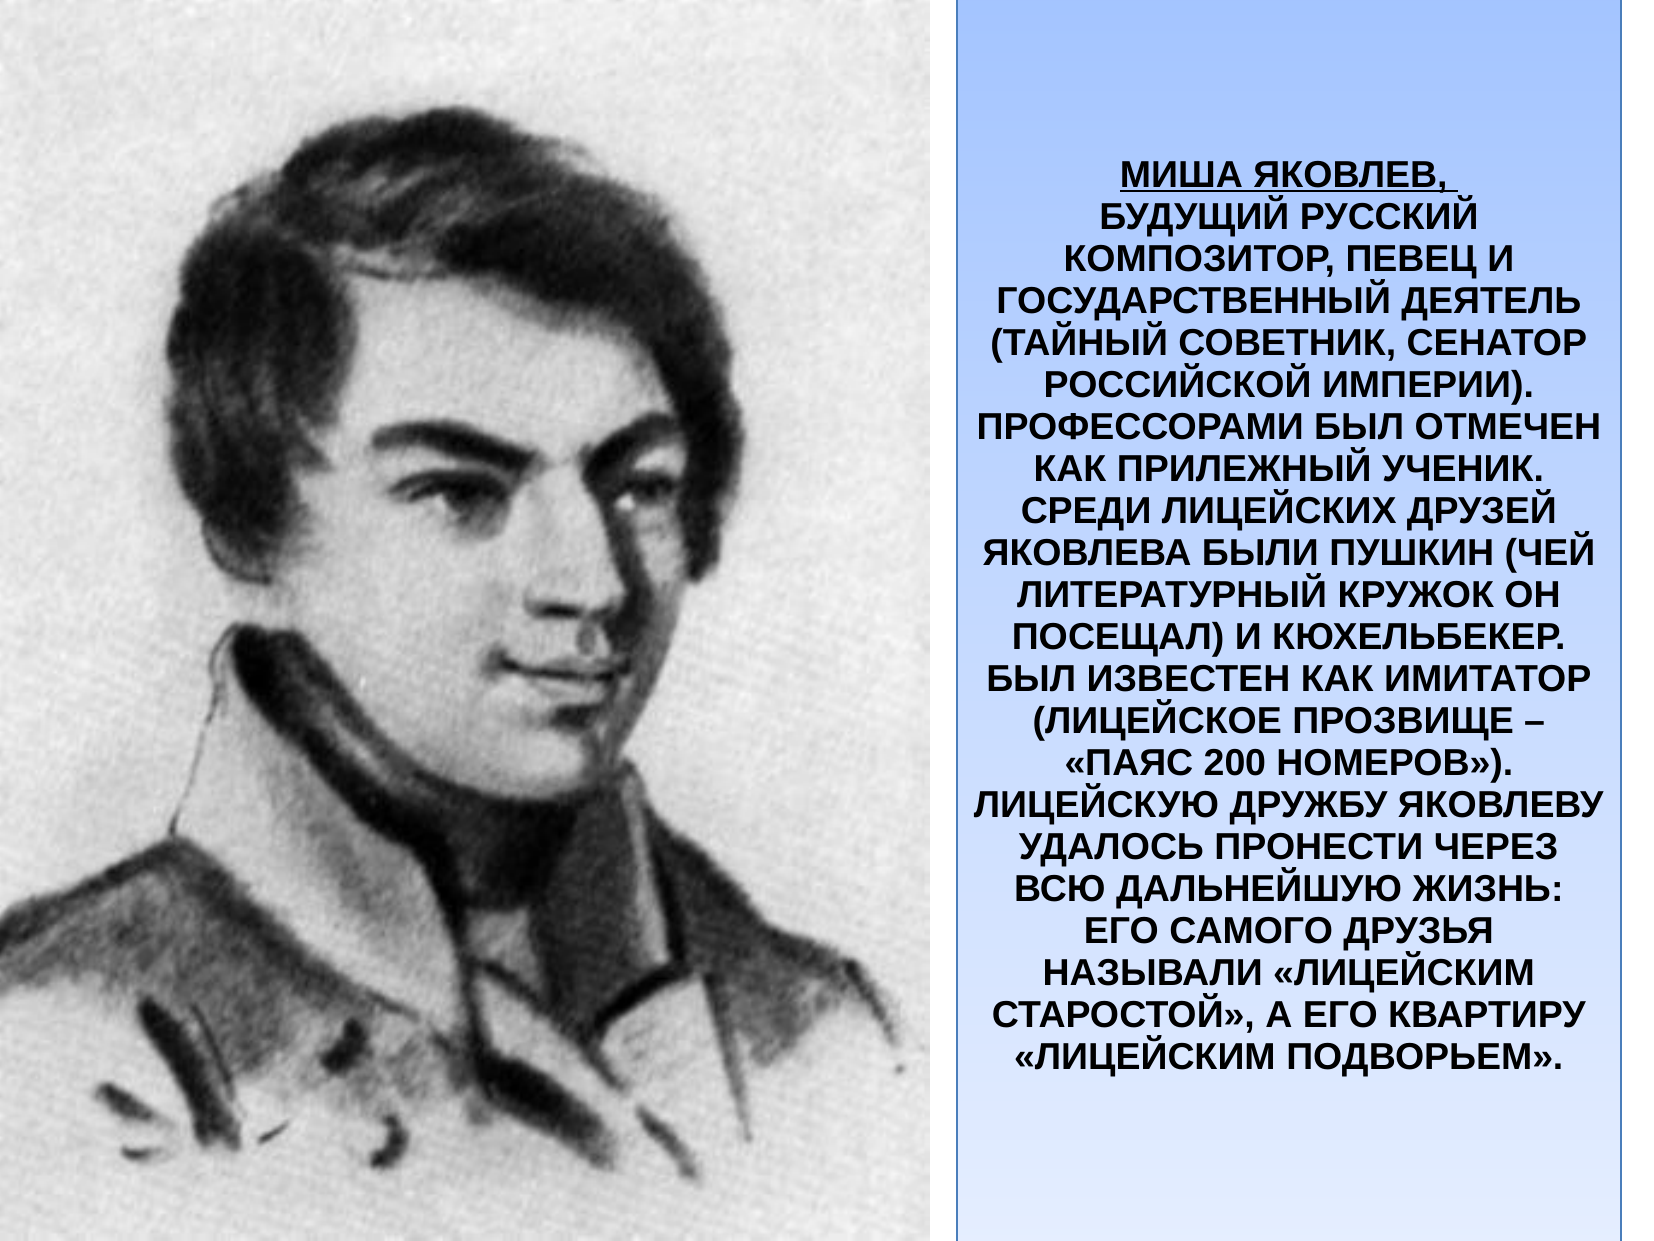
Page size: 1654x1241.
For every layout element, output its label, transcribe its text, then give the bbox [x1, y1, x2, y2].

title МИША ЯКОВЛЕВ, БУДУЩИЙ РУССКИЙ КОМПОЗИТОР, ПЕВЕЦ И ГОСУДАРСТВЕННЫЙ ДЕЯТЕЛЬ (ТАЙНЫЙ СОВЕТНИК, СЕНАТОР РОССИЙСКОЙ ИМПЕРИИ). ПРОФЕССОРАМИ БЫЛ ОТМЕЧЕН КАК ПРИЛЕЖНЫЙ УЧЕНИК. СРЕДИ ЛИЦЕЙСКИХ ДРУЗЕЙ ЯКОВЛЕВА БЫЛИ ПУШКИН (ЧЕЙ ЛИТЕРАТУРНЫЙ КРУЖОК ОН ПОСЕЩАЛ) И КЮХЕЛЬБЕКЕР. БЫЛ ИЗВЕСТЕН КАК ИМИТАТОР (ЛИЦЕЙСКОЕ ПРОЗВИЩЕ – «ПАЯС 200 НОМЕРОВ»). ЛИЦЕЙСКУЮ ДРУЖБУ ЯКОВЛЕВУ УДАЛОСЬ ПРОНЕСТИ ЧЕРЕЗ ВСЮ ДАЛЬНЕЙШУЮ ЖИЗНЬ: ЕГО САМОГО ДРУЗЬЯ НАЗЫВАЛИ «ЛИЦЕЙСКИМ СТАРОСТОЙ», А ЕГО КВАРТИРУ «ЛИЦЕЙСКИМ ПОДВОРЬЕМ». [957, 0, 1622, 1241]
picture [0, 0, 930, 1241]
